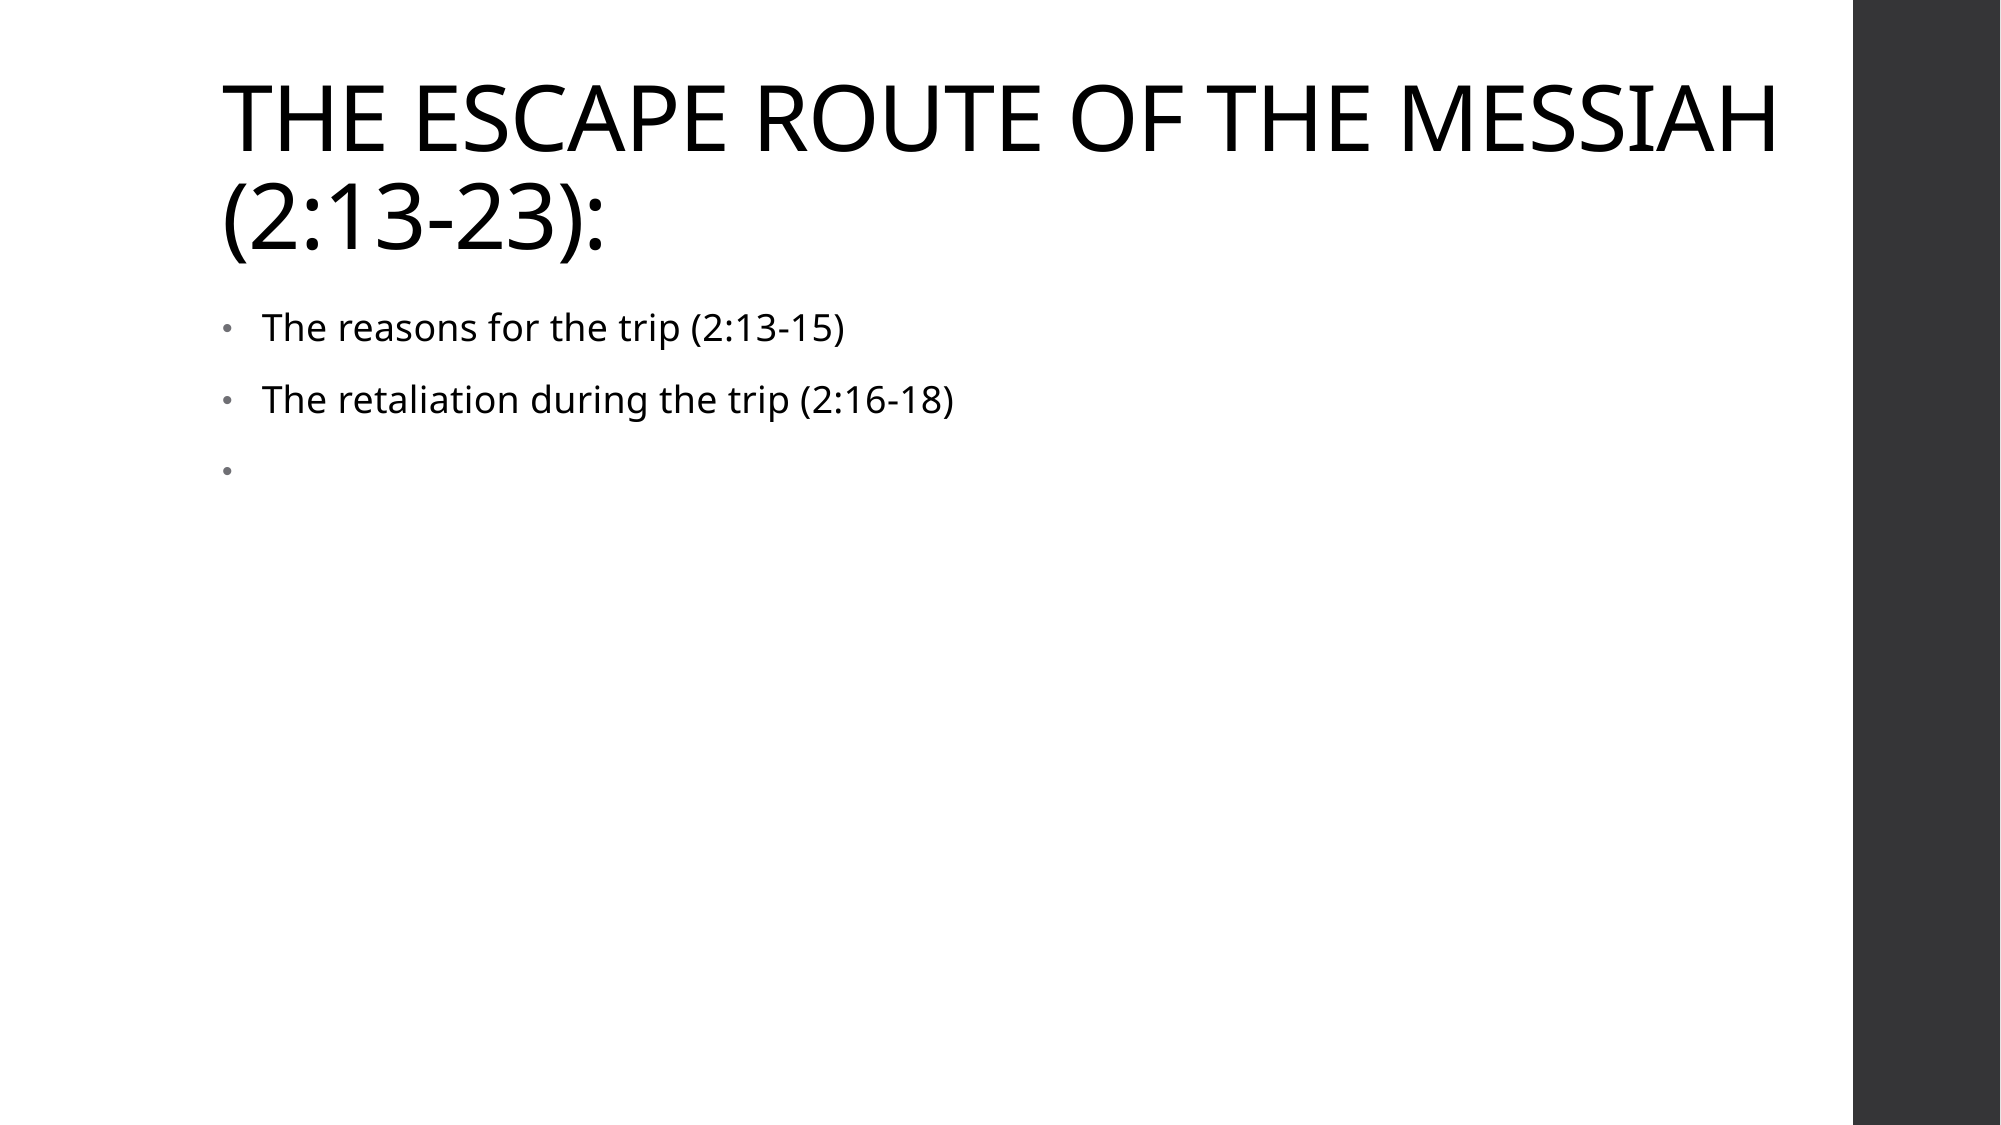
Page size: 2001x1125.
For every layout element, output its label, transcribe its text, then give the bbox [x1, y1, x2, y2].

title THE ESCAPE ROUTE OF THE MESSIAH (2:13-23): [206, 60, 1797, 278]
list The reasons for the trip (2:13-15) The retaliation during the trip (2:16-18) [206, 299, 1617, 1014]
